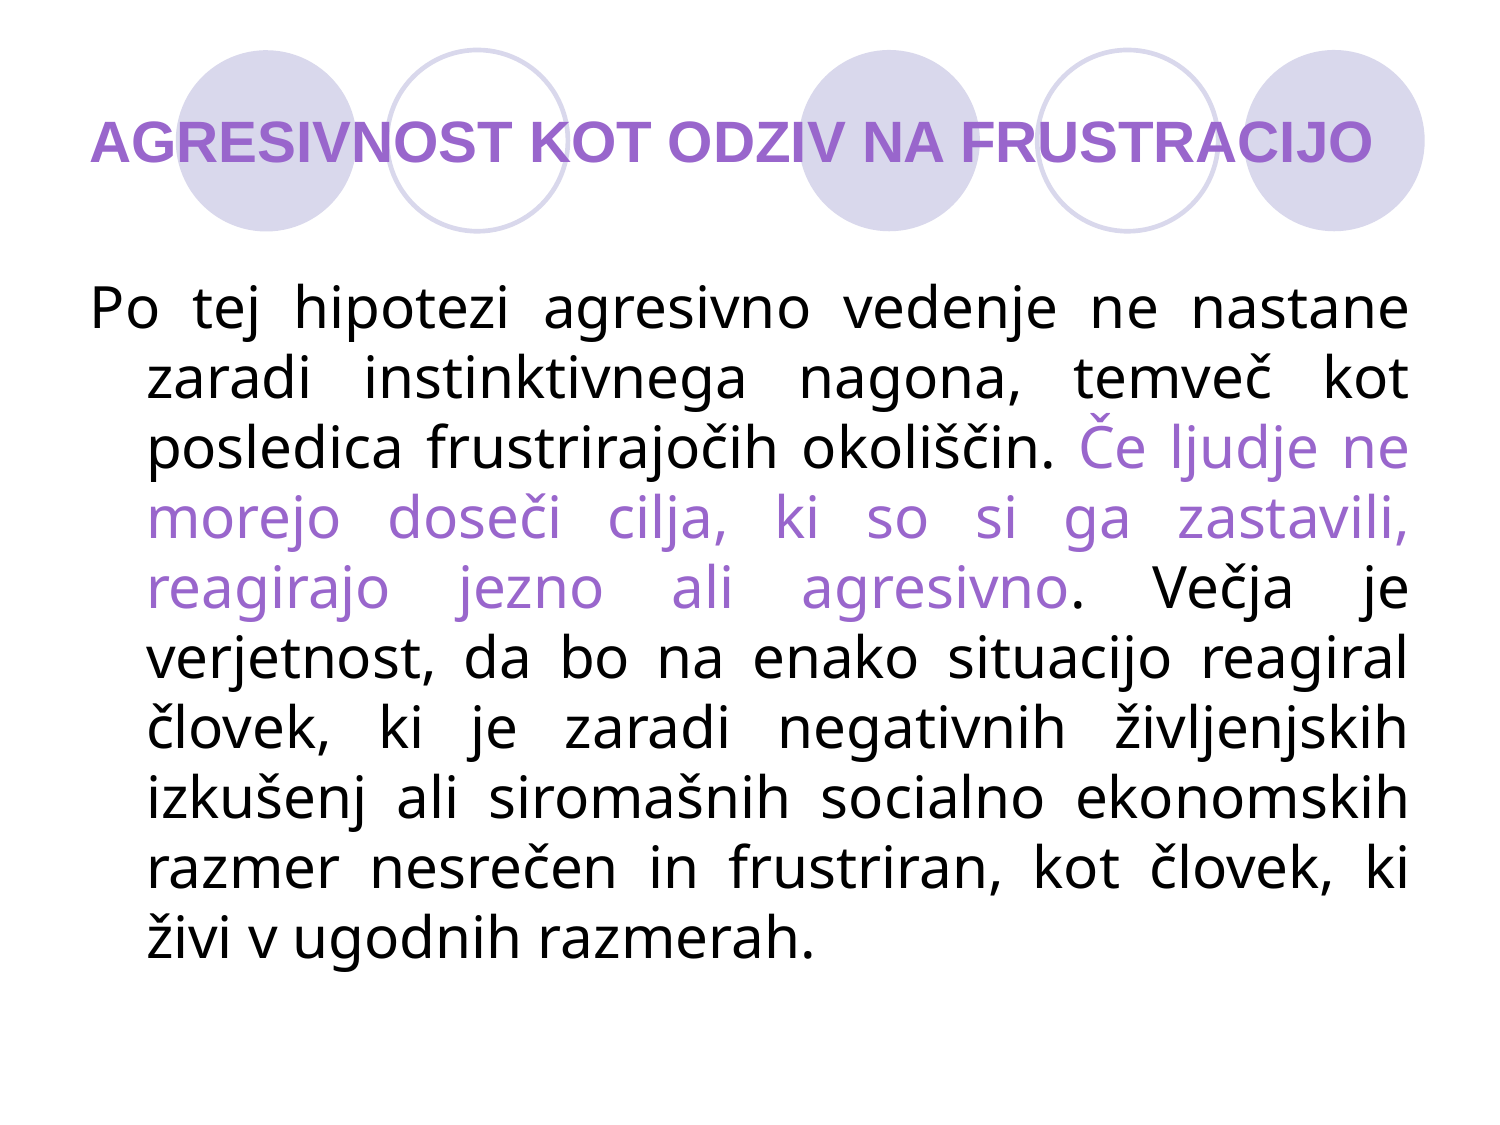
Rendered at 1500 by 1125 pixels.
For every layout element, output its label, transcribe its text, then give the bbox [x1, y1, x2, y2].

title AGRESIVNOST KOT ODZIV NA FRUSTRACIJO [75, 44, 1425, 233]
list Po tej hipotezi agresivno vedenje ne nastane zaradi instinktivnega nagona, temveč kot posledica frustrirajočih okoliščin. Če ljudje ne morejo doseči cilja, ki so si ga zastavili, reagirajo jezno ali agresivno. Večja je verjetnost, da bo na enako situacijo reagiral človek, ki je zaradi negativnih življenjskih izkušenj ali siromašnih socialno ekonomskih razmer nesrečen in frustriran, kot človek, ki živi v ugodnih razmerah. [75, 262, 1425, 1007]
